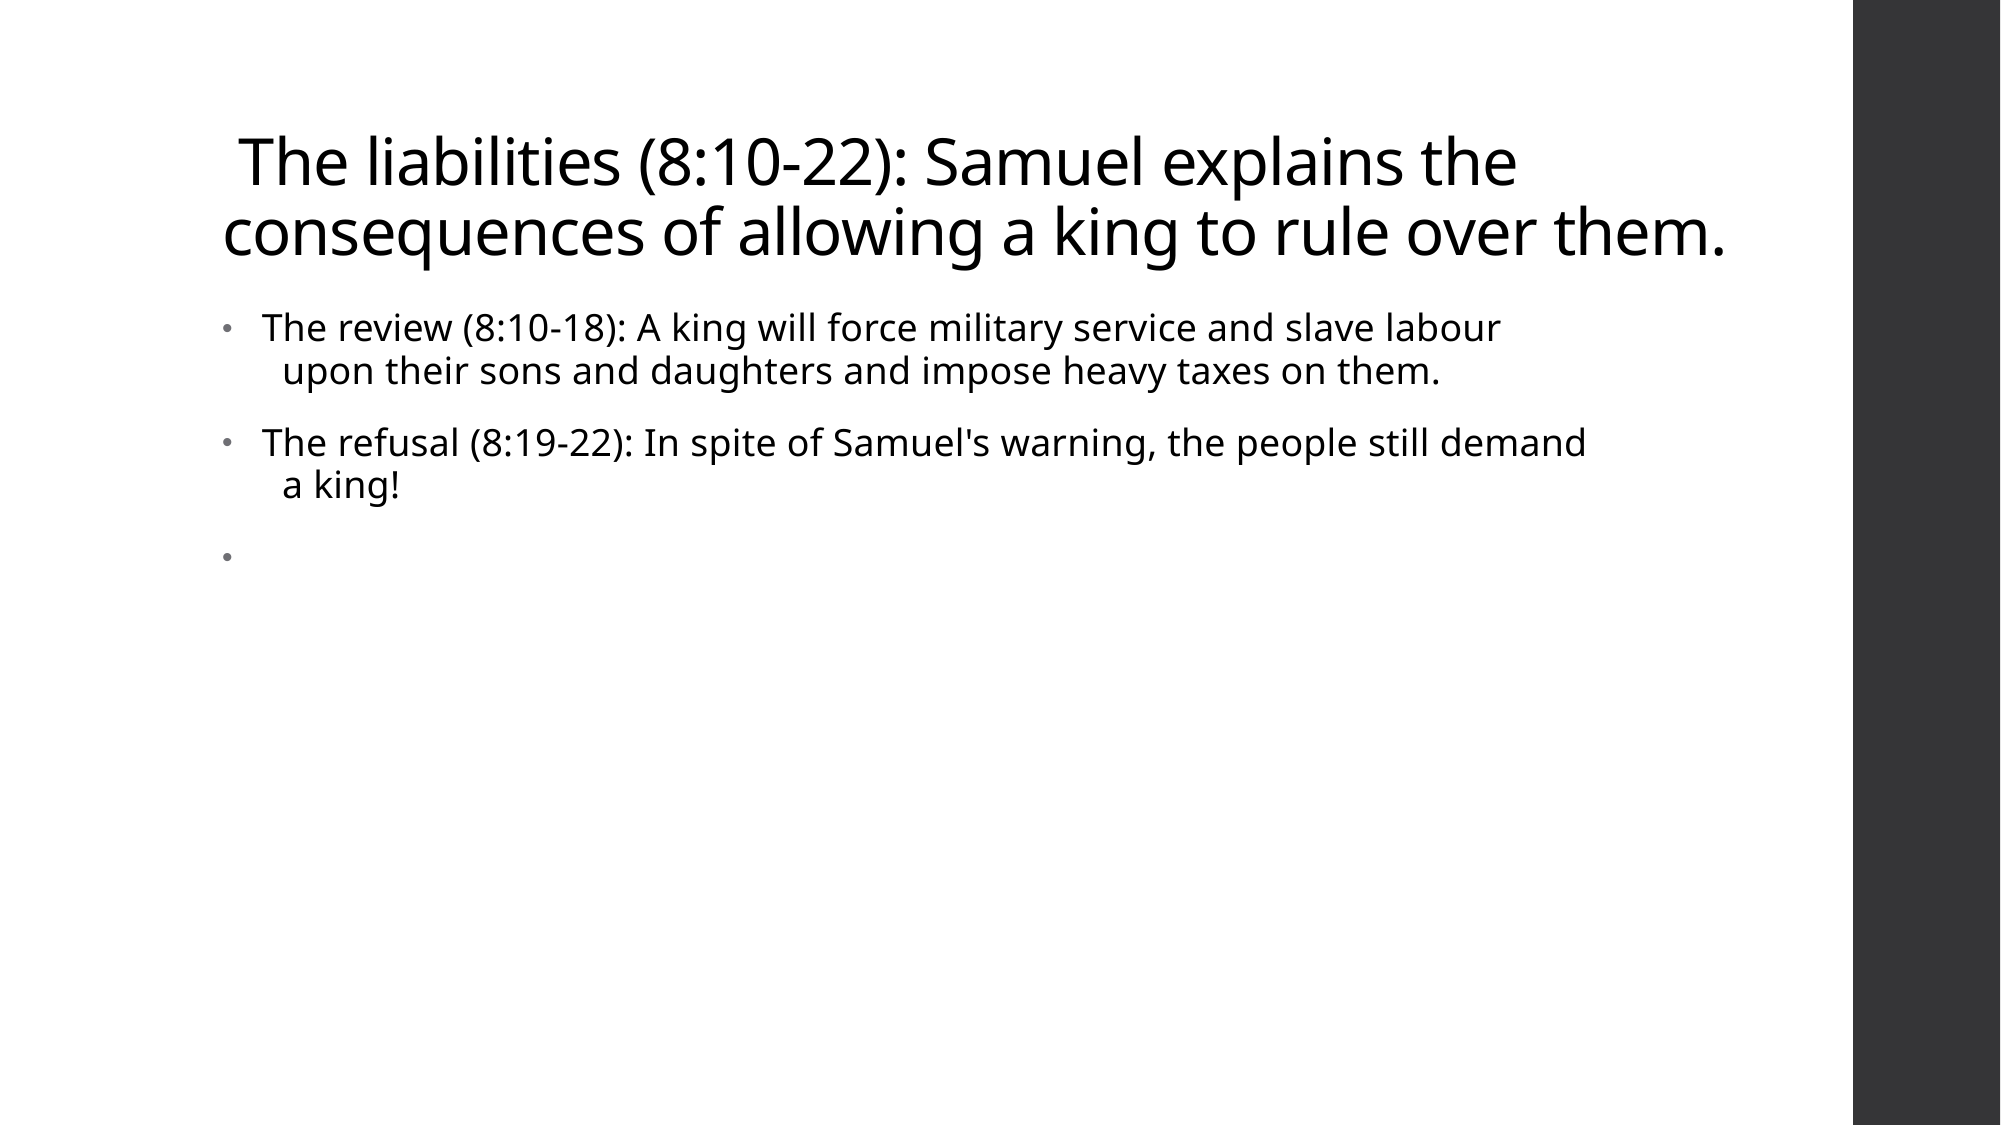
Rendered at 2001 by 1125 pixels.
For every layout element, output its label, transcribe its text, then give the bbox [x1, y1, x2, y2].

title The liabilities (8:10-22): Samuel explains the consequences of allowing a king to rule over them. [206, 60, 1797, 278]
list The review (8:10-18): A king will force military service and slave labour upon their sons and daughters and impose heavy taxes on them. The refusal (8:19-22): In spite of Samuel's warning, the people still demand a king! [206, 299, 1617, 1014]
